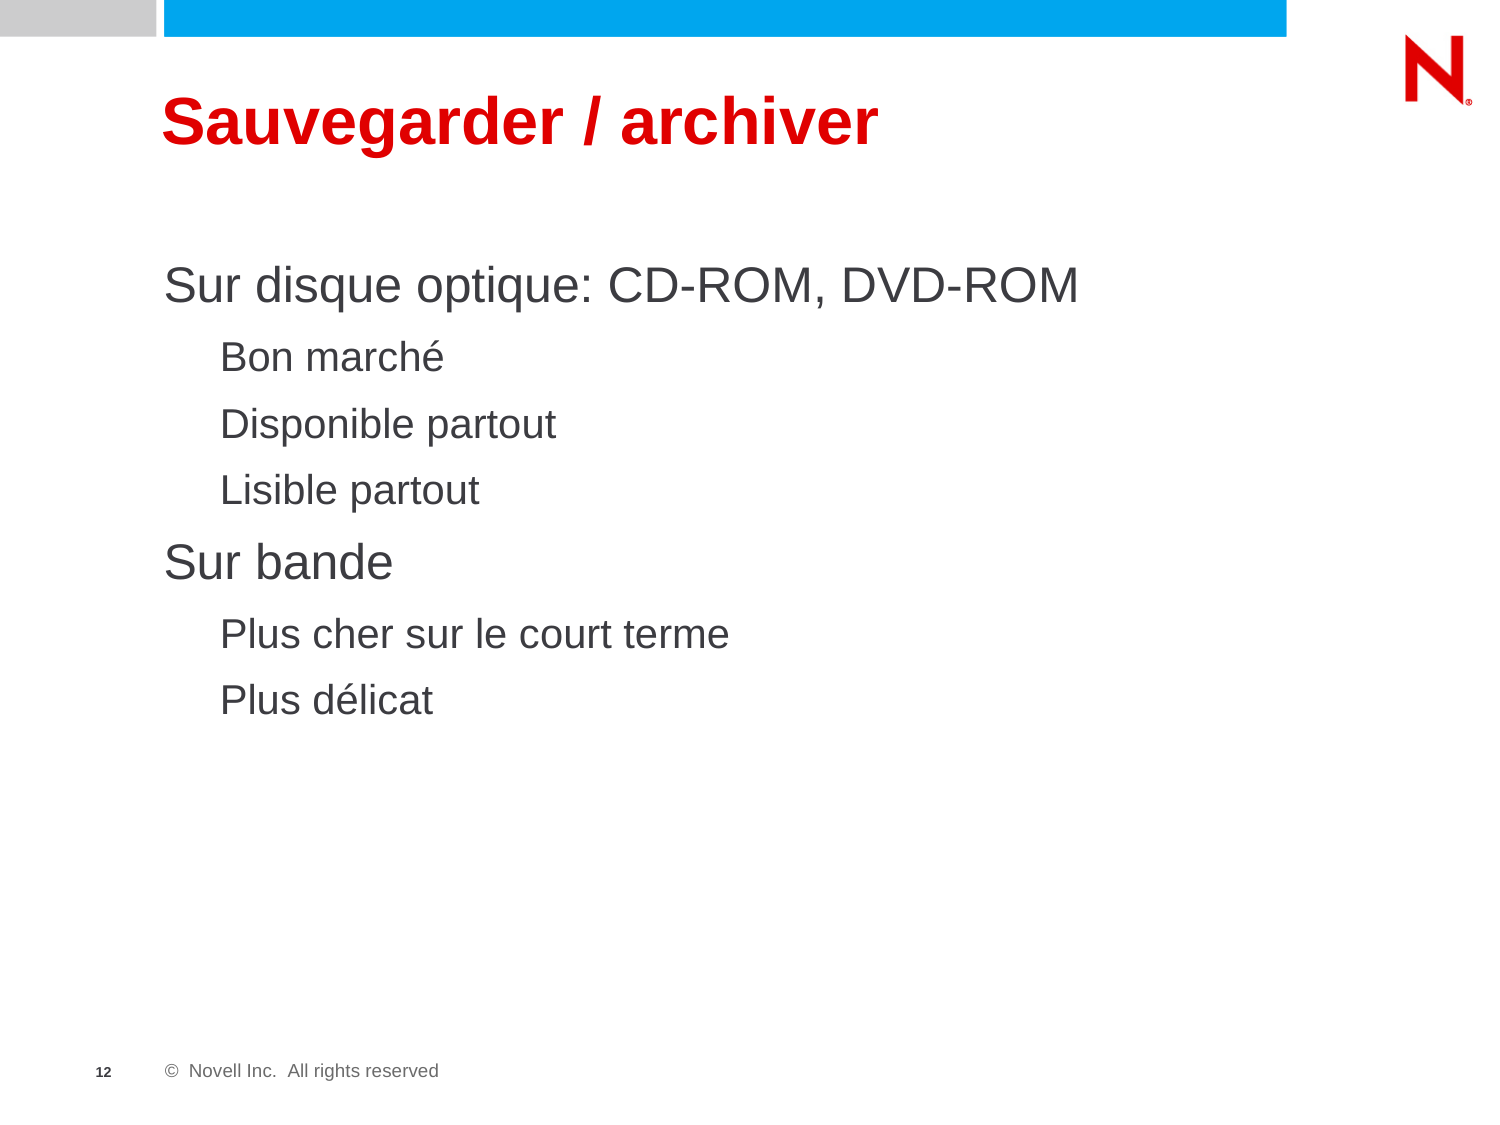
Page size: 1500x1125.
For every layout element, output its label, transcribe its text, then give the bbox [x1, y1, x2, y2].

list Sur disque optique: CD-ROM, DVD-ROM Bon marché Disponible partout Lisible partout Sur bande Plus cher sur le court terme Plus délicat [163, 254, 1404, 986]
picture [1403, 32, 1473, 107]
title Sauvegarder / archiver [161, 41, 1383, 205]
